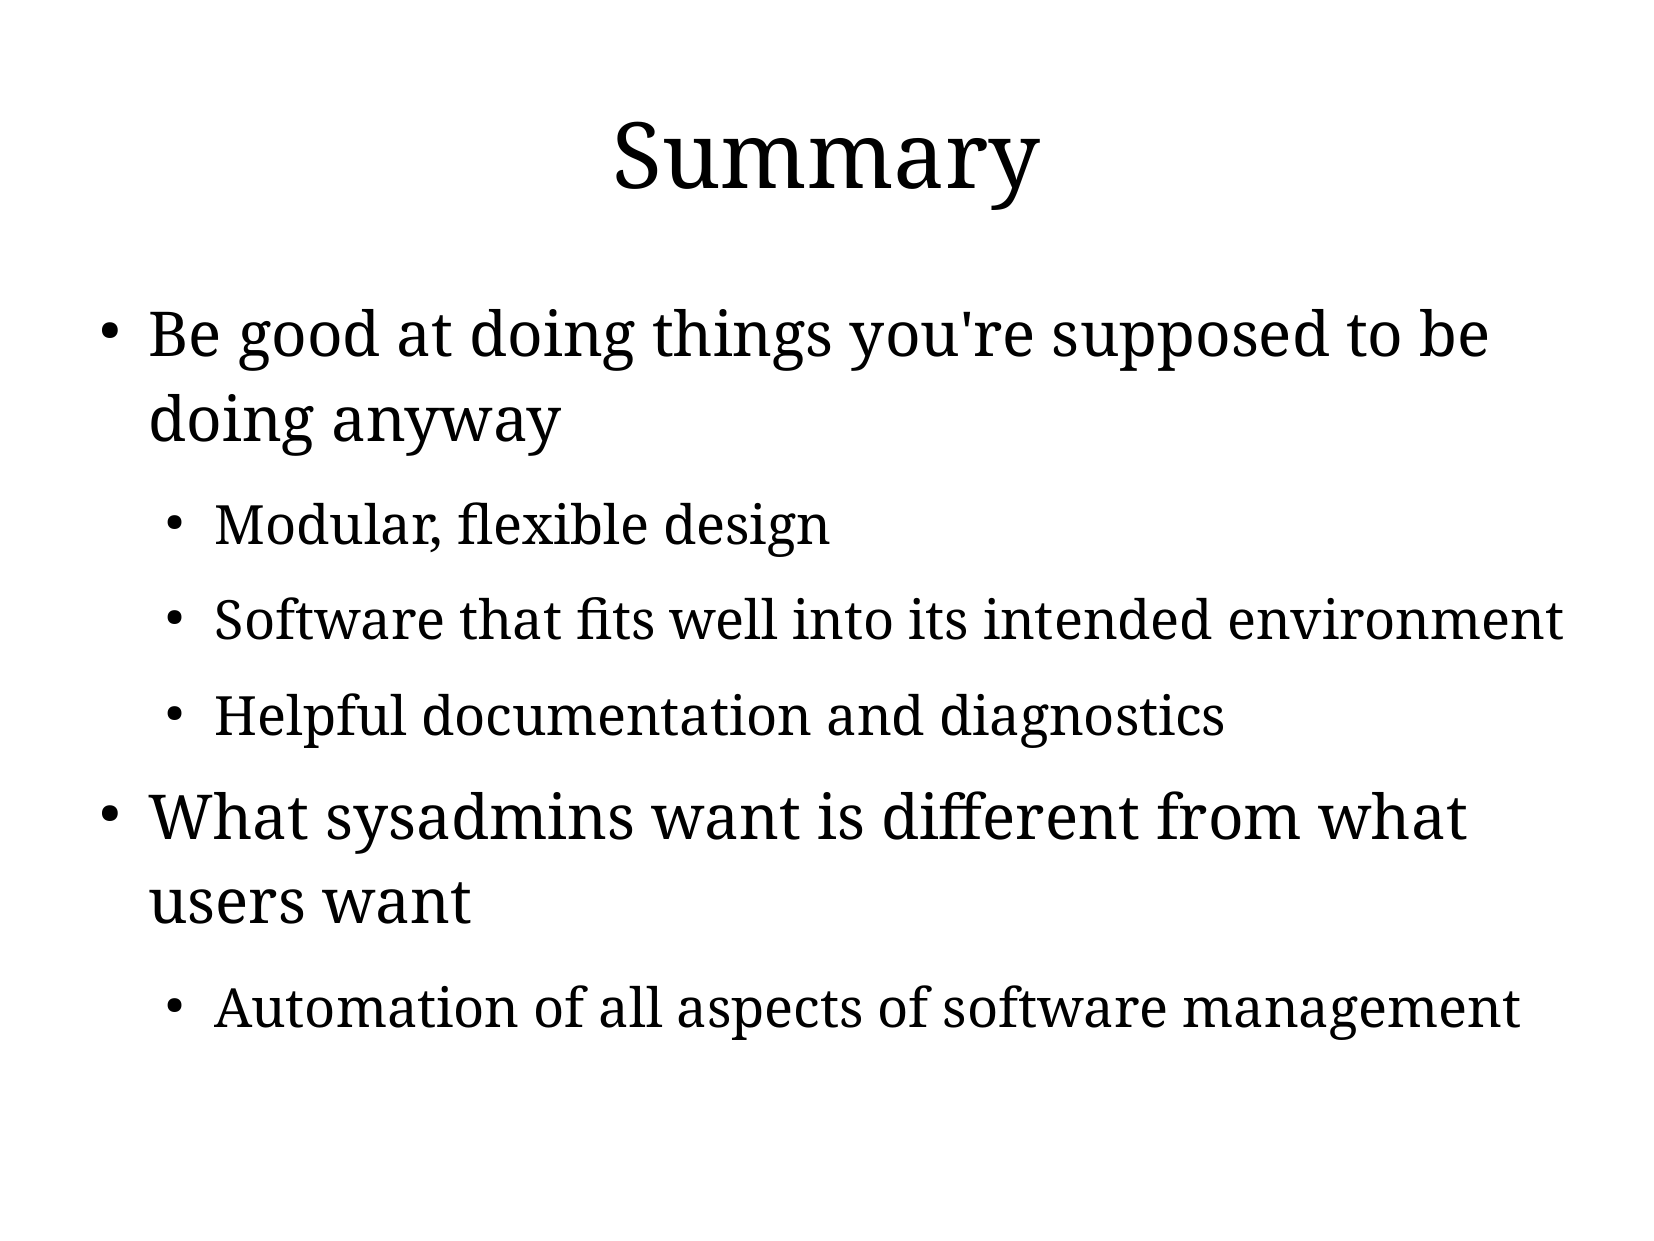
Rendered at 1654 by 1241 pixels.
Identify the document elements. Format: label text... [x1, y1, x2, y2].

title Summary [82, 56, 1571, 250]
list Be good at doing things you're supposed to be doing anyway Modular, flexible design Software that fits well into its intended environment Helpful documentation and diagnostics What sysadmins want is different from what users want Automation of all aspects of software management [82, 290, 1571, 1109]
